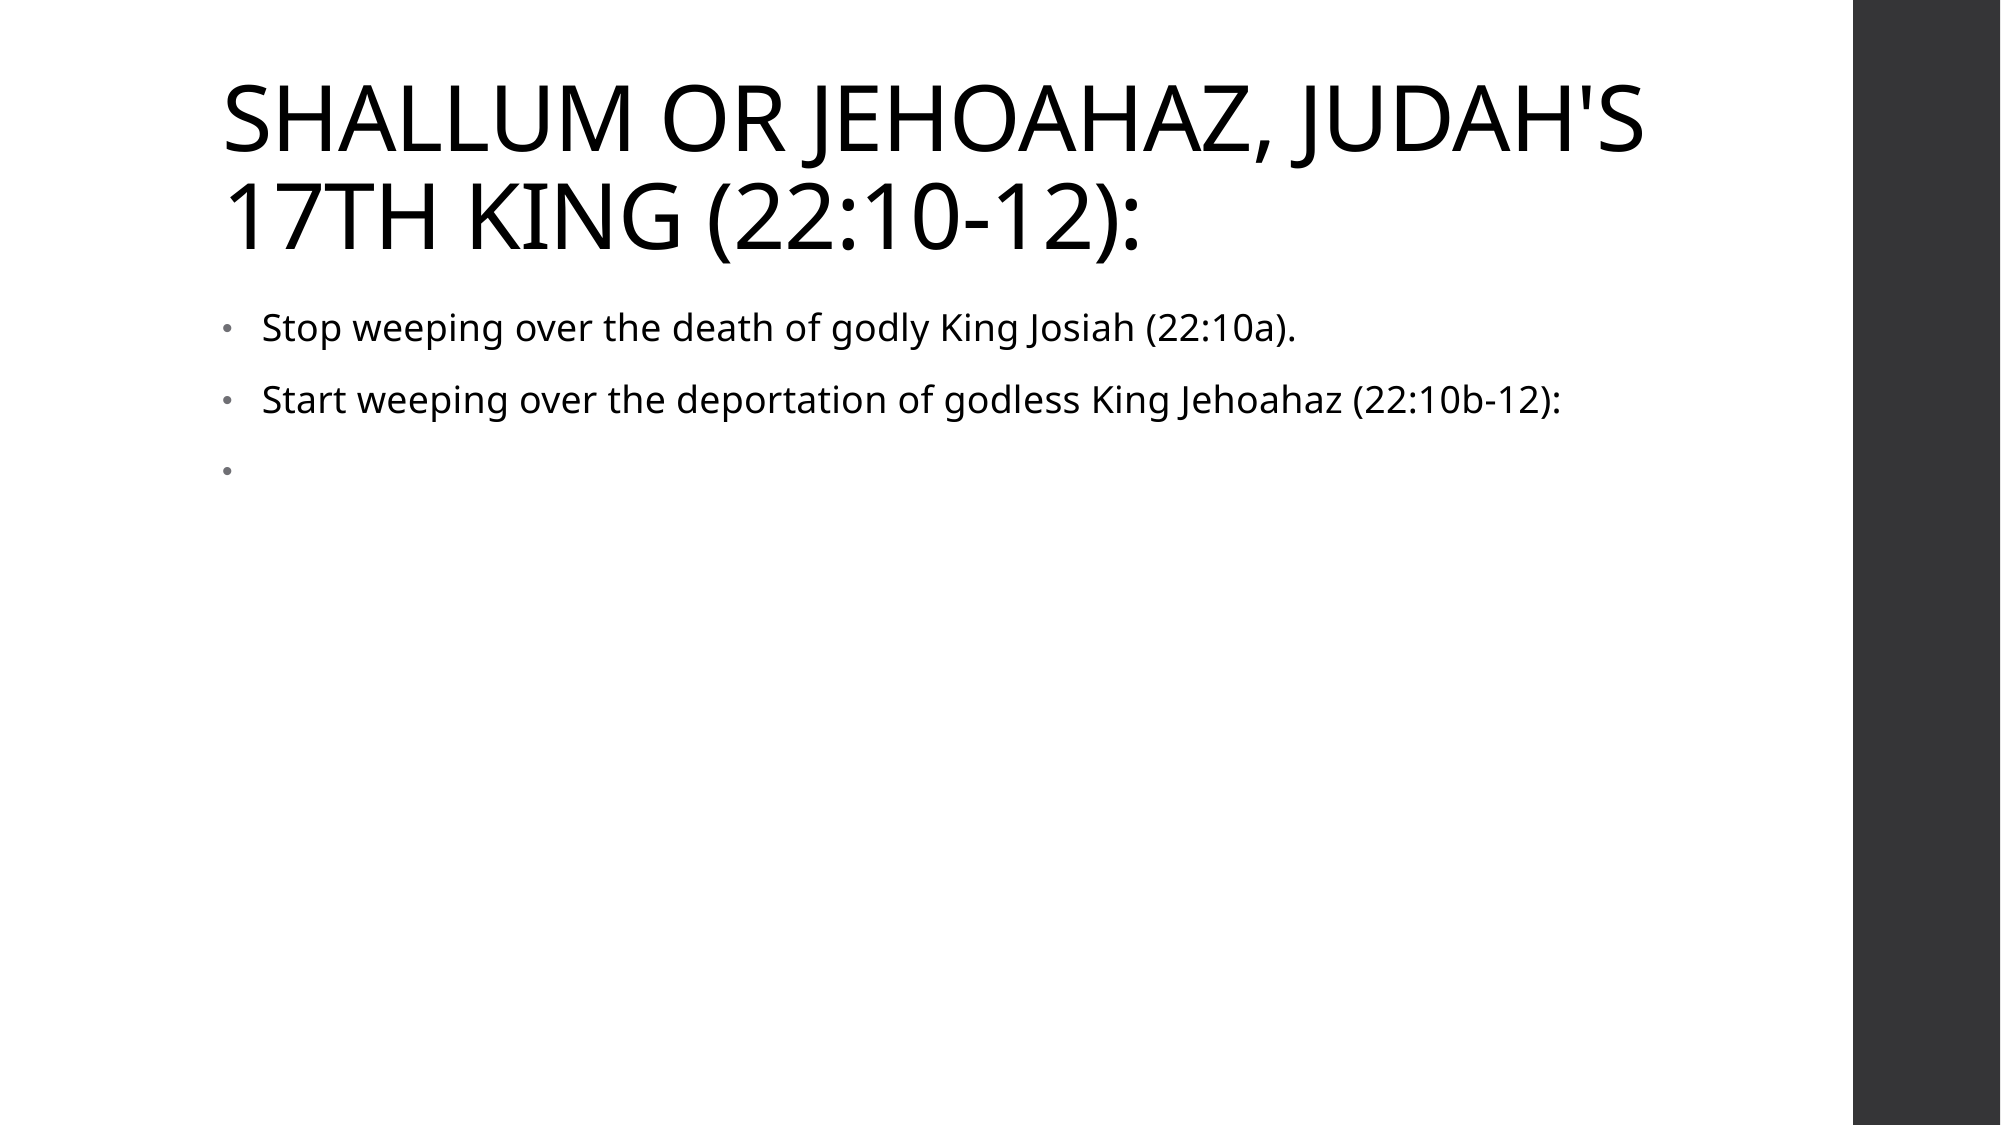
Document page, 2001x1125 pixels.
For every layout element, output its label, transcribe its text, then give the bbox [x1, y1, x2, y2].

title SHALLUM OR JEHOAHAZ, JUDAH'S 17TH KING (22:10-12): [206, 60, 1797, 278]
list Stop weeping over the death of godly King Josiah (22:10a). Start weeping over the deportation of godless King Jehoahaz (22:10b-12): [206, 299, 1617, 1014]
